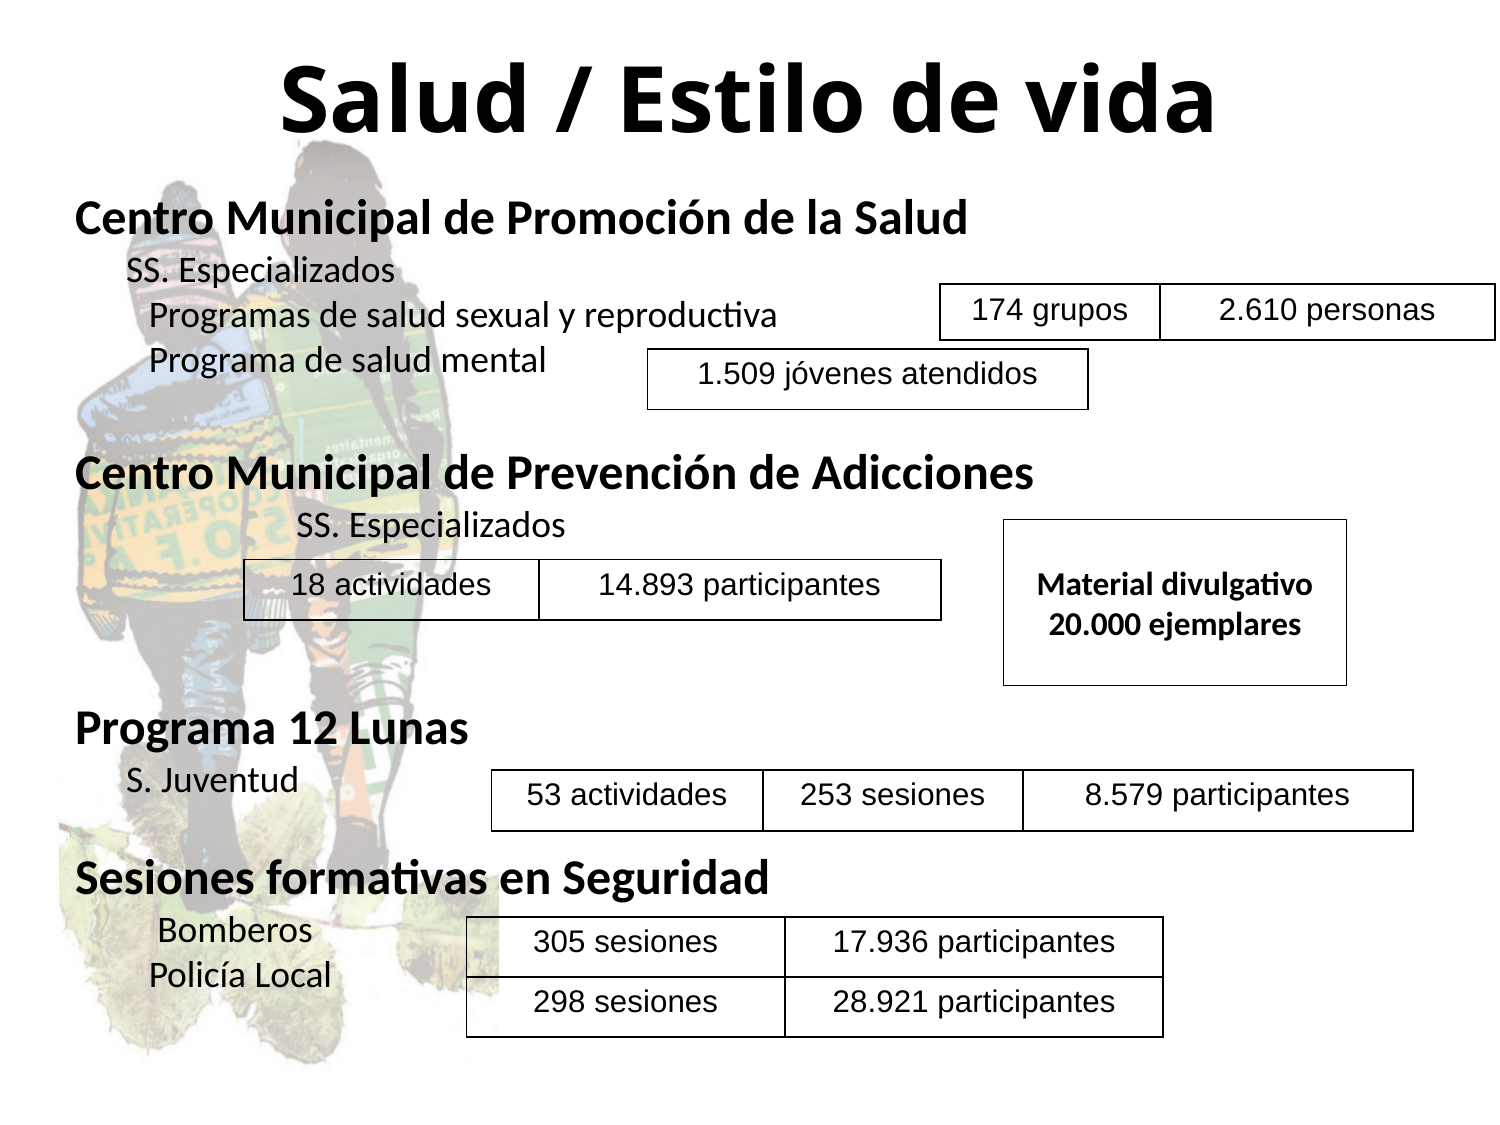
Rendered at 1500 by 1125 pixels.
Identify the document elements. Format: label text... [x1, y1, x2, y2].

table_header 14.893 participantes [540, 560, 940, 619]
table_header 305 sesiones [467, 918, 784, 976]
table_header 174 grupos [941, 285, 1159, 339]
table_cell 28.921 participantes [786, 978, 1162, 1036]
table_header 53 actividades [492, 771, 762, 830]
table_header 17.936 participantes [786, 918, 1162, 976]
table_cell 298 sesiones [467, 978, 784, 1036]
list Centro Municipal de Promoción de la Salud SS. Especializados Programas de salud sexual y reproductiva Programa de salud mental Centro Municipal de Prevención de Adicciones SS. Especializados Programa 12 Lunas S. Juventud Sesiones formativas en Seguridad Bomberos Policía Local [75, 184, 1425, 1083]
table_header 8.579 participantes [1024, 771, 1412, 830]
picture [45, 90, 499, 1125]
table_header 253 sesiones [764, 771, 1022, 830]
table_header 1.509 jóvenes atendidos [648, 350, 1087, 409]
text_box Material divulgativo 20.000 ejemplares [1003, 519, 1347, 686]
table_header 18 actividades [245, 560, 538, 619]
title Salud / Estilo de vida [75, 35, 1425, 184]
table_header 2.610 personas [1161, 285, 1494, 339]
